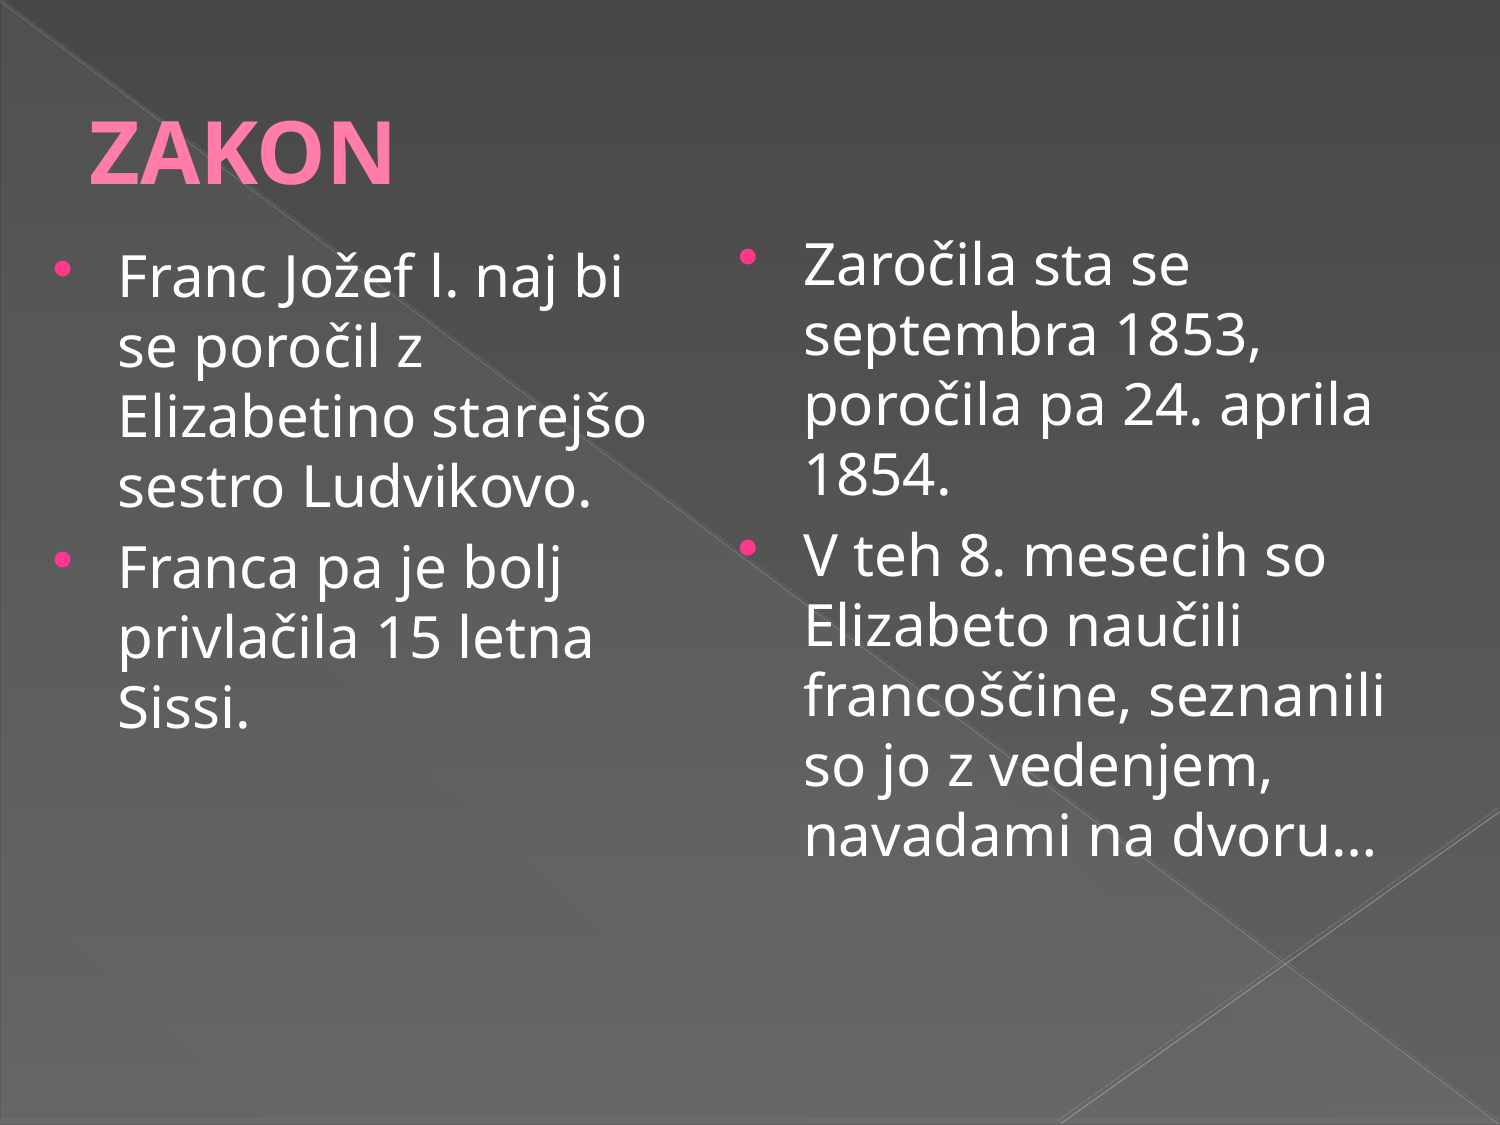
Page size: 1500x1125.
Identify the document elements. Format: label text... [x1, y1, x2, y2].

list Zaročila sta se septembra 1853, poročila pa 24. aprila 1854. V teh 8. mesecih so Elizabeto naučili francoščine, seznanili so jo z vedenjem, navadami na dvoru… [714, 220, 1413, 1083]
list Franc Jožef l. naj bi se poročil z Elizabetino starejšo sestro Ludvikovo. Franca pa je bolj privlačila 15 letna Sissi. [29, 231, 714, 1059]
title ZAKON [75, 43, 1425, 256]
